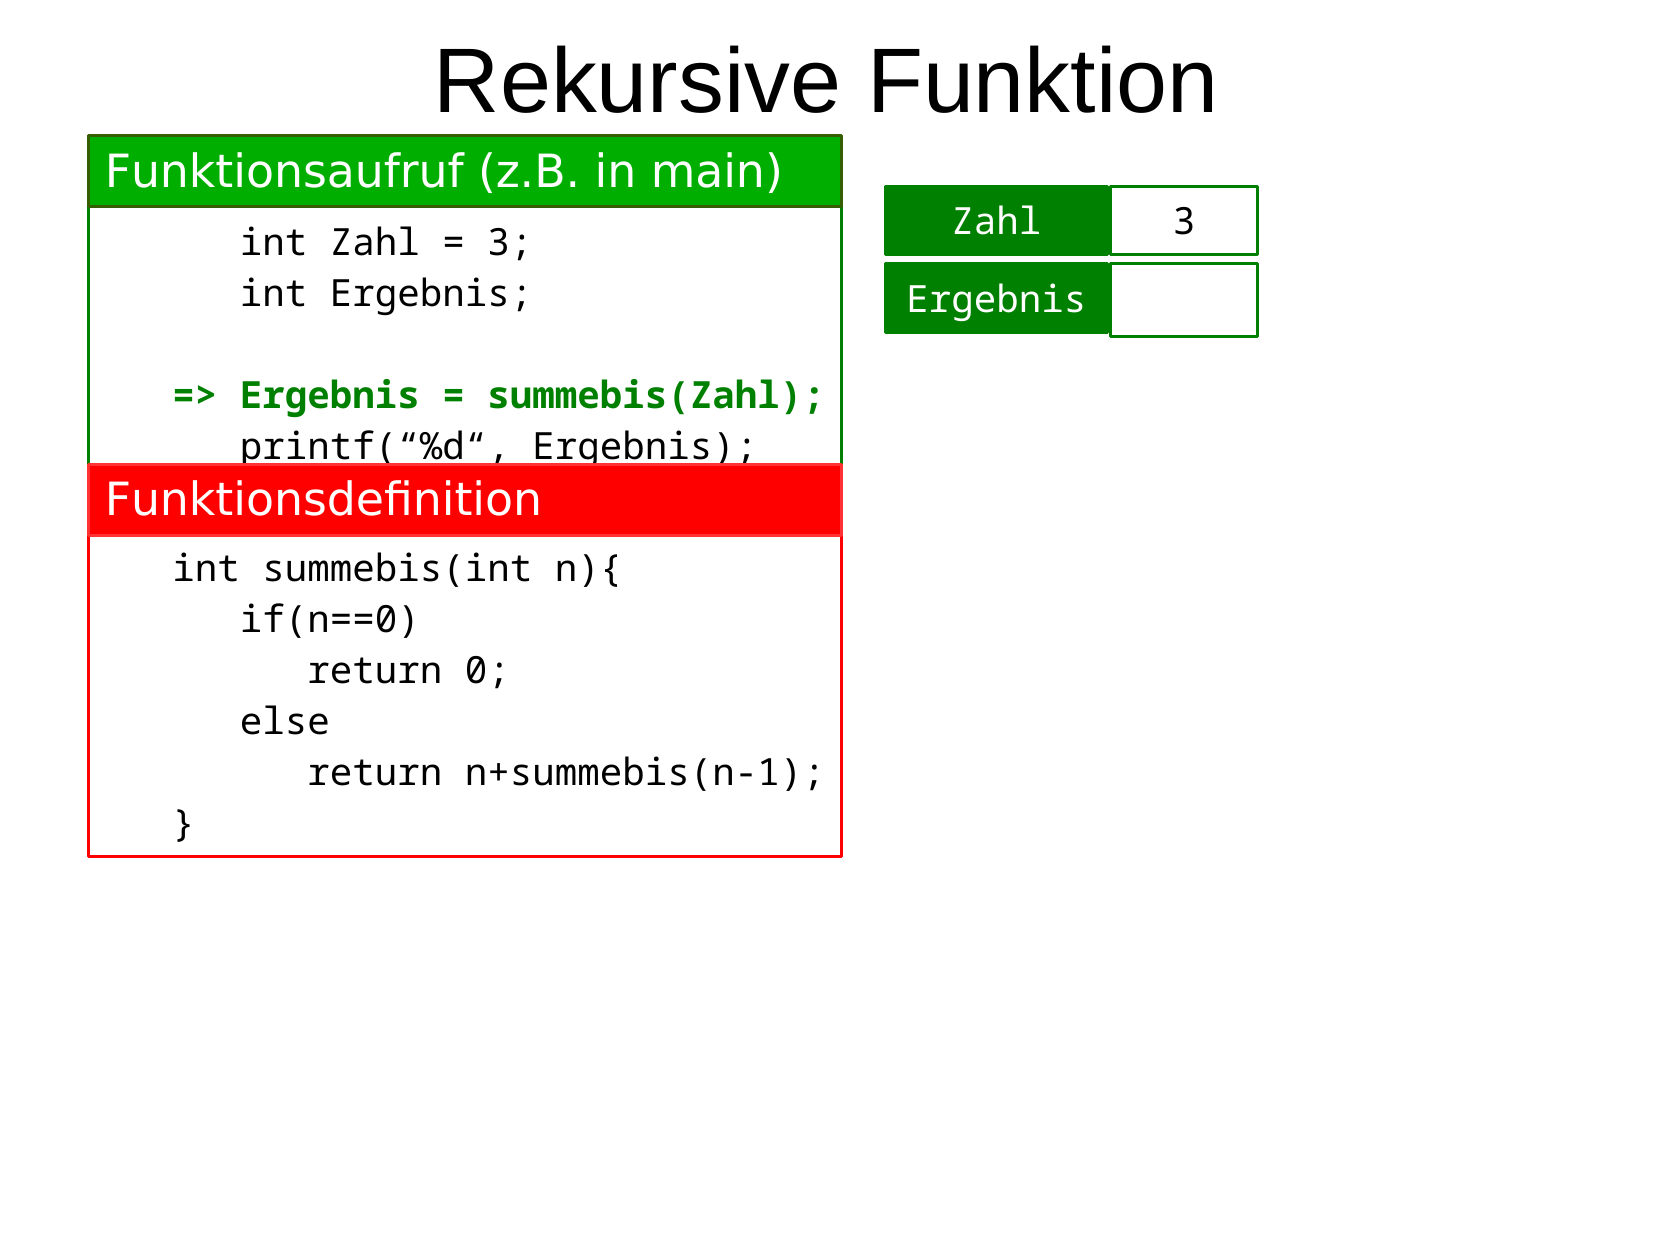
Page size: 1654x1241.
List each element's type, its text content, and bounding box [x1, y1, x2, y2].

text_box Zahl [885, 186, 1108, 248]
title Rekursive Funktion [82, 24, 1571, 139]
text_box Funktionsaufruf (z.B. in main) [88, 139, 842, 207]
text_box [1110, 263, 1258, 325]
text_box Ergebnis [885, 263, 1108, 325]
text_box 3 [1110, 186, 1258, 248]
text_box int summebis(int n){ if(n==0) return 0; else return n+summebis(n-1); } [88, 537, 842, 812]
text_box int Zahl = 3; int Ergebnis; => Ergebnis = summebis(Zahl); printf(“%d“, Ergebnis); [88, 208, 842, 443]
text_box Funktionsdefinition [88, 464, 842, 536]
